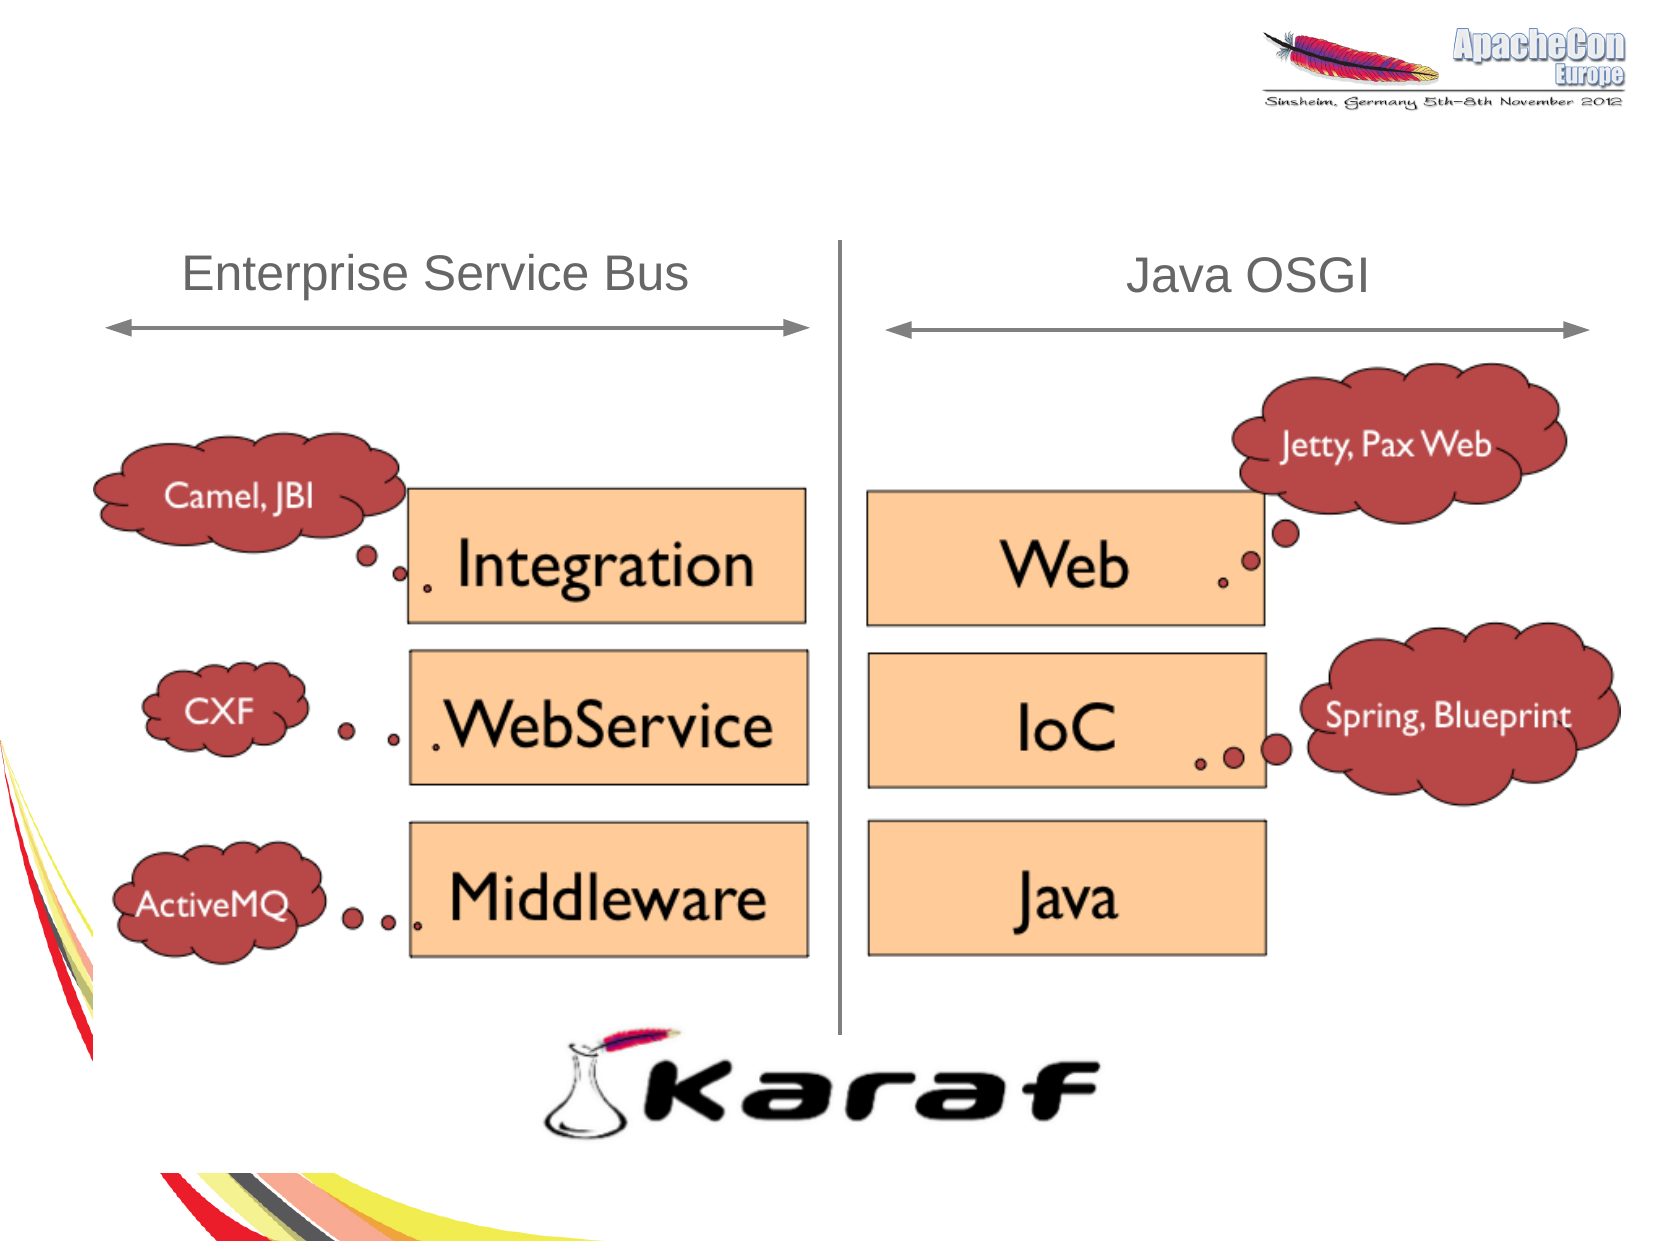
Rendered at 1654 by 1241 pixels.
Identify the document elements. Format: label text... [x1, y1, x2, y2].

picture [0, 0, 1654, 1241]
text_box Java OSGI [1111, 240, 1386, 311]
text_box Enterprise Service Bus [166, 237, 706, 309]
